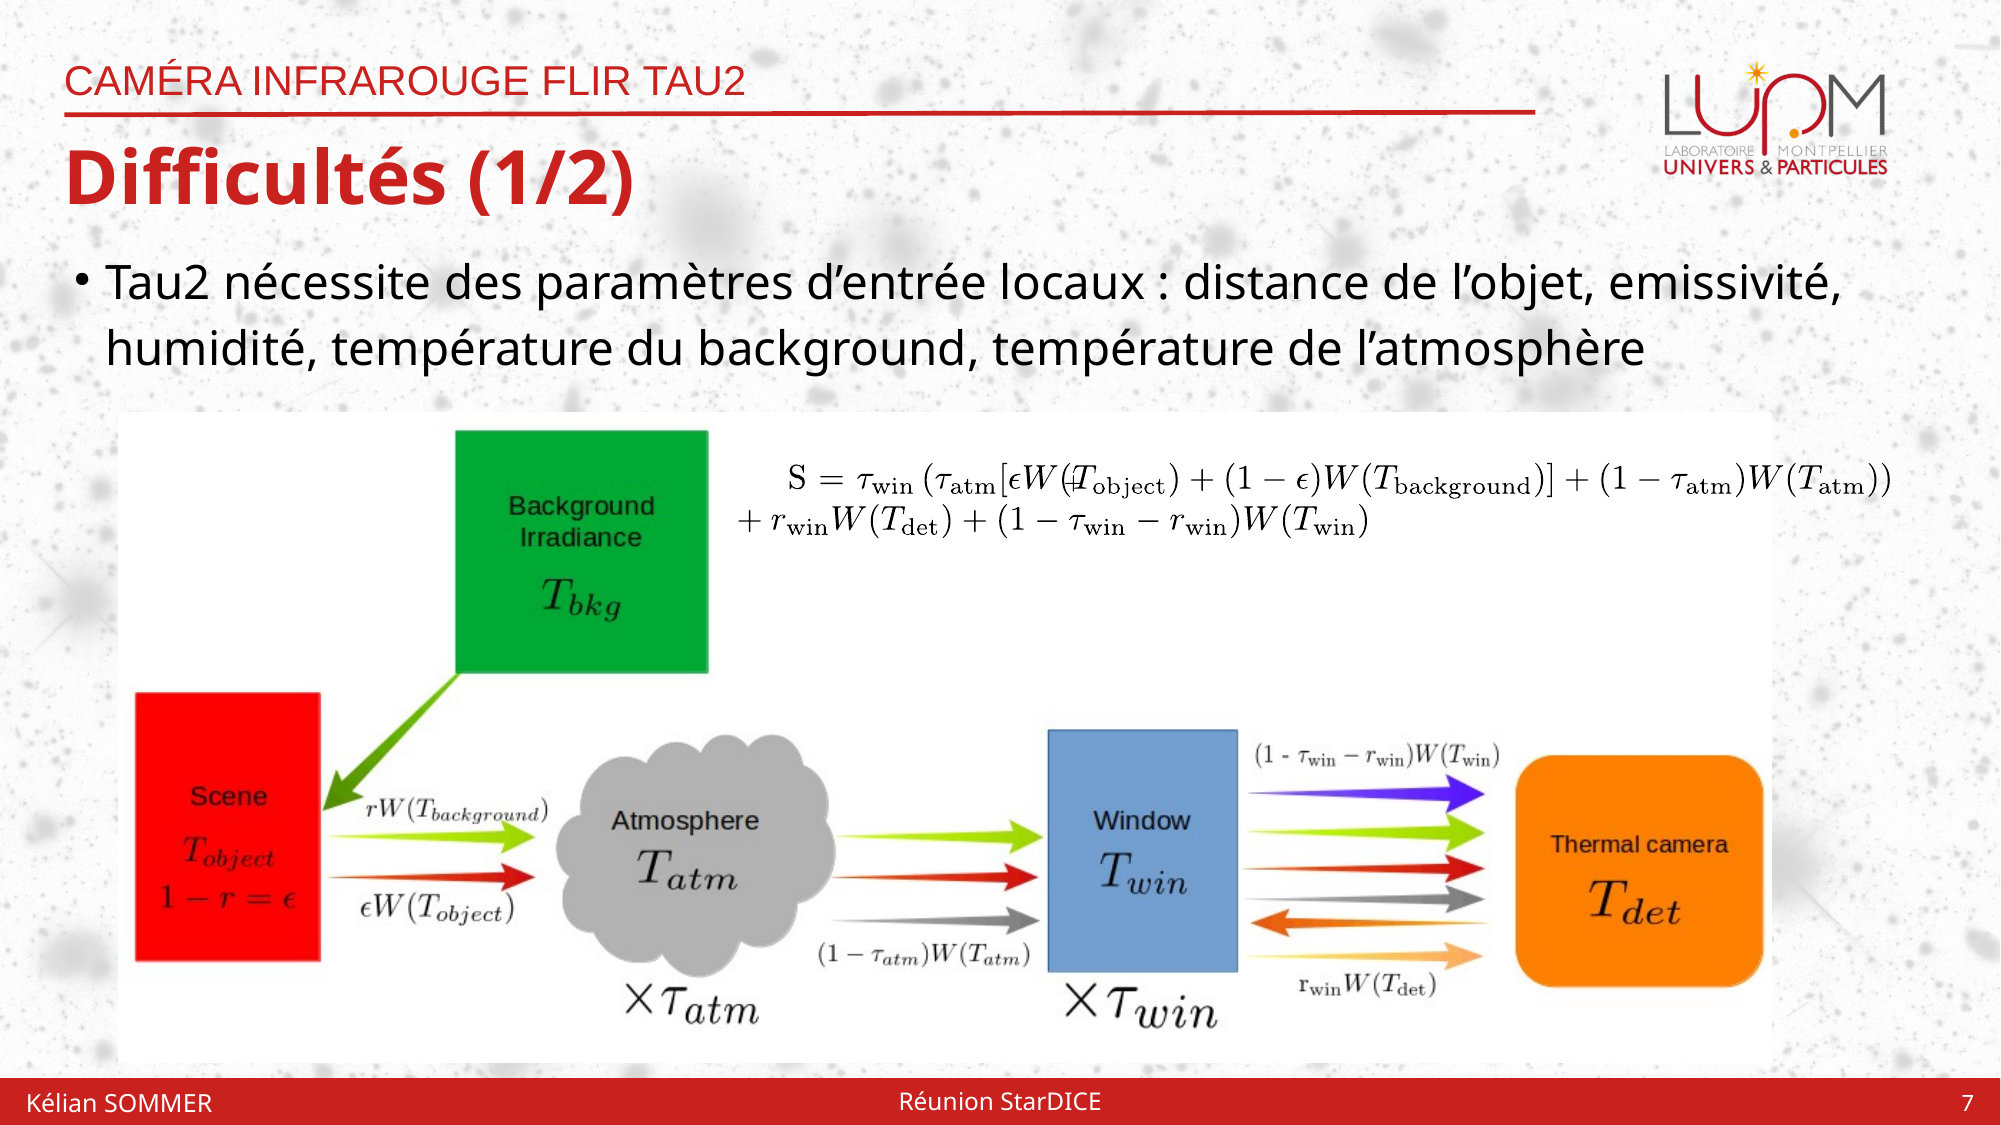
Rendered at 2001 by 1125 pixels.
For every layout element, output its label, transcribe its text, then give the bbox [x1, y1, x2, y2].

text_box [1699, 478, 1709, 494]
text_box [1205, 524, 1211, 535]
text_box Kélian SOMMER [10, 1083, 638, 1125]
text_box [1190, 468, 1214, 492]
text_box [1239, 465, 1251, 489]
text_box [1311, 462, 1320, 498]
text_box [1423, 477, 1448, 494]
text_box [1023, 465, 1058, 490]
text_box [1131, 483, 1143, 494]
text_box [1565, 468, 1589, 492]
text_box [975, 483, 996, 494]
text_box [1409, 483, 1422, 494]
text_box [1144, 483, 1155, 494]
text_box [1156, 478, 1165, 494]
text_box [963, 509, 987, 533]
text_box [963, 478, 973, 494]
text_box [1170, 514, 1185, 531]
text_box [1169, 462, 1178, 498]
title Difficultés (1/2) [48, 71, 1775, 290]
text_box [806, 524, 813, 535]
text_box [892, 483, 898, 494]
text_box [1487, 483, 1501, 494]
text_box [1881, 462, 1890, 498]
text_box [1502, 483, 1516, 494]
text_box [1798, 465, 1822, 489]
text_box [1069, 514, 1086, 531]
text_box [1230, 504, 1239, 539]
text_box [1448, 482, 1472, 499]
text_box [1093, 483, 1105, 494]
text_box [1735, 462, 1744, 498]
text_box [928, 519, 938, 535]
text_box [1473, 483, 1486, 494]
text_box [1297, 473, 1309, 489]
text_box [935, 473, 953, 489]
text_box [738, 509, 761, 533]
text_box [1843, 483, 1864, 494]
text_box [1324, 465, 1359, 490]
text_box [1341, 524, 1355, 535]
text_box [1121, 483, 1129, 499]
text_box [1062, 462, 1097, 498]
text_box [1686, 483, 1699, 494]
text_box [771, 514, 786, 531]
text_box [1868, 462, 1877, 498]
text_box [1671, 473, 1688, 489]
text_box [1711, 483, 1732, 494]
picture [1660, 53, 1890, 181]
text_box [881, 506, 905, 530]
text_box [870, 504, 879, 539]
text_box [832, 506, 867, 531]
text_box [1002, 462, 1008, 498]
text_box [1244, 506, 1279, 531]
text_box [899, 483, 913, 494]
text_box [1293, 506, 1317, 530]
text_box [1749, 465, 1784, 490]
slide_number <numéro> [1742, 1071, 1990, 1125]
text_box [1083, 524, 1103, 536]
text_box [1226, 462, 1235, 498]
text_box [1009, 473, 1021, 489]
picture [118, 412, 1772, 1063]
text_box [872, 483, 891, 494]
text_box [1313, 524, 1332, 536]
text_box [1104, 524, 1110, 535]
text_box [1359, 504, 1367, 539]
text_box [942, 504, 951, 539]
text_box [1333, 524, 1340, 535]
text_box [1394, 477, 1408, 494]
text_box [1363, 462, 1372, 498]
text_box [1547, 462, 1552, 498]
text_box [950, 483, 963, 494]
text_box [1213, 524, 1227, 535]
text_box CAMÉRA INFRAROUGE FLIR TAU2 [49, 46, 1542, 112]
text_box Réunion StarDICE [819, 1082, 1181, 1124]
text_box [1535, 462, 1544, 498]
text_box Tau2 nécessite des paramètres d’entrée locaux : distance de l’objet, emissivité, humidité, température du background, température de l’atmosphère [59, 236, 1890, 443]
text_box [1787, 462, 1796, 498]
text_box [1106, 477, 1120, 494]
text_box [1517, 477, 1531, 494]
text_box [789, 464, 805, 490]
text_box [924, 462, 933, 498]
text_box [1111, 524, 1125, 535]
text_box [1185, 524, 1204, 536]
text_box [1601, 462, 1610, 498]
text_box [1012, 506, 1024, 530]
text_box [814, 524, 828, 535]
text_box [0, 1078, 1742, 1125]
text_box [1832, 478, 1841, 494]
text_box [916, 524, 928, 535]
text_box [1614, 465, 1626, 489]
text_box [1373, 465, 1398, 489]
text_box [1282, 504, 1291, 539]
text_box [786, 524, 805, 536]
text_box [901, 518, 915, 536]
text_box [999, 504, 1008, 539]
text_box [1819, 483, 1832, 494]
text_box [1990, 1078, 2001, 1125]
text_box [857, 473, 874, 489]
